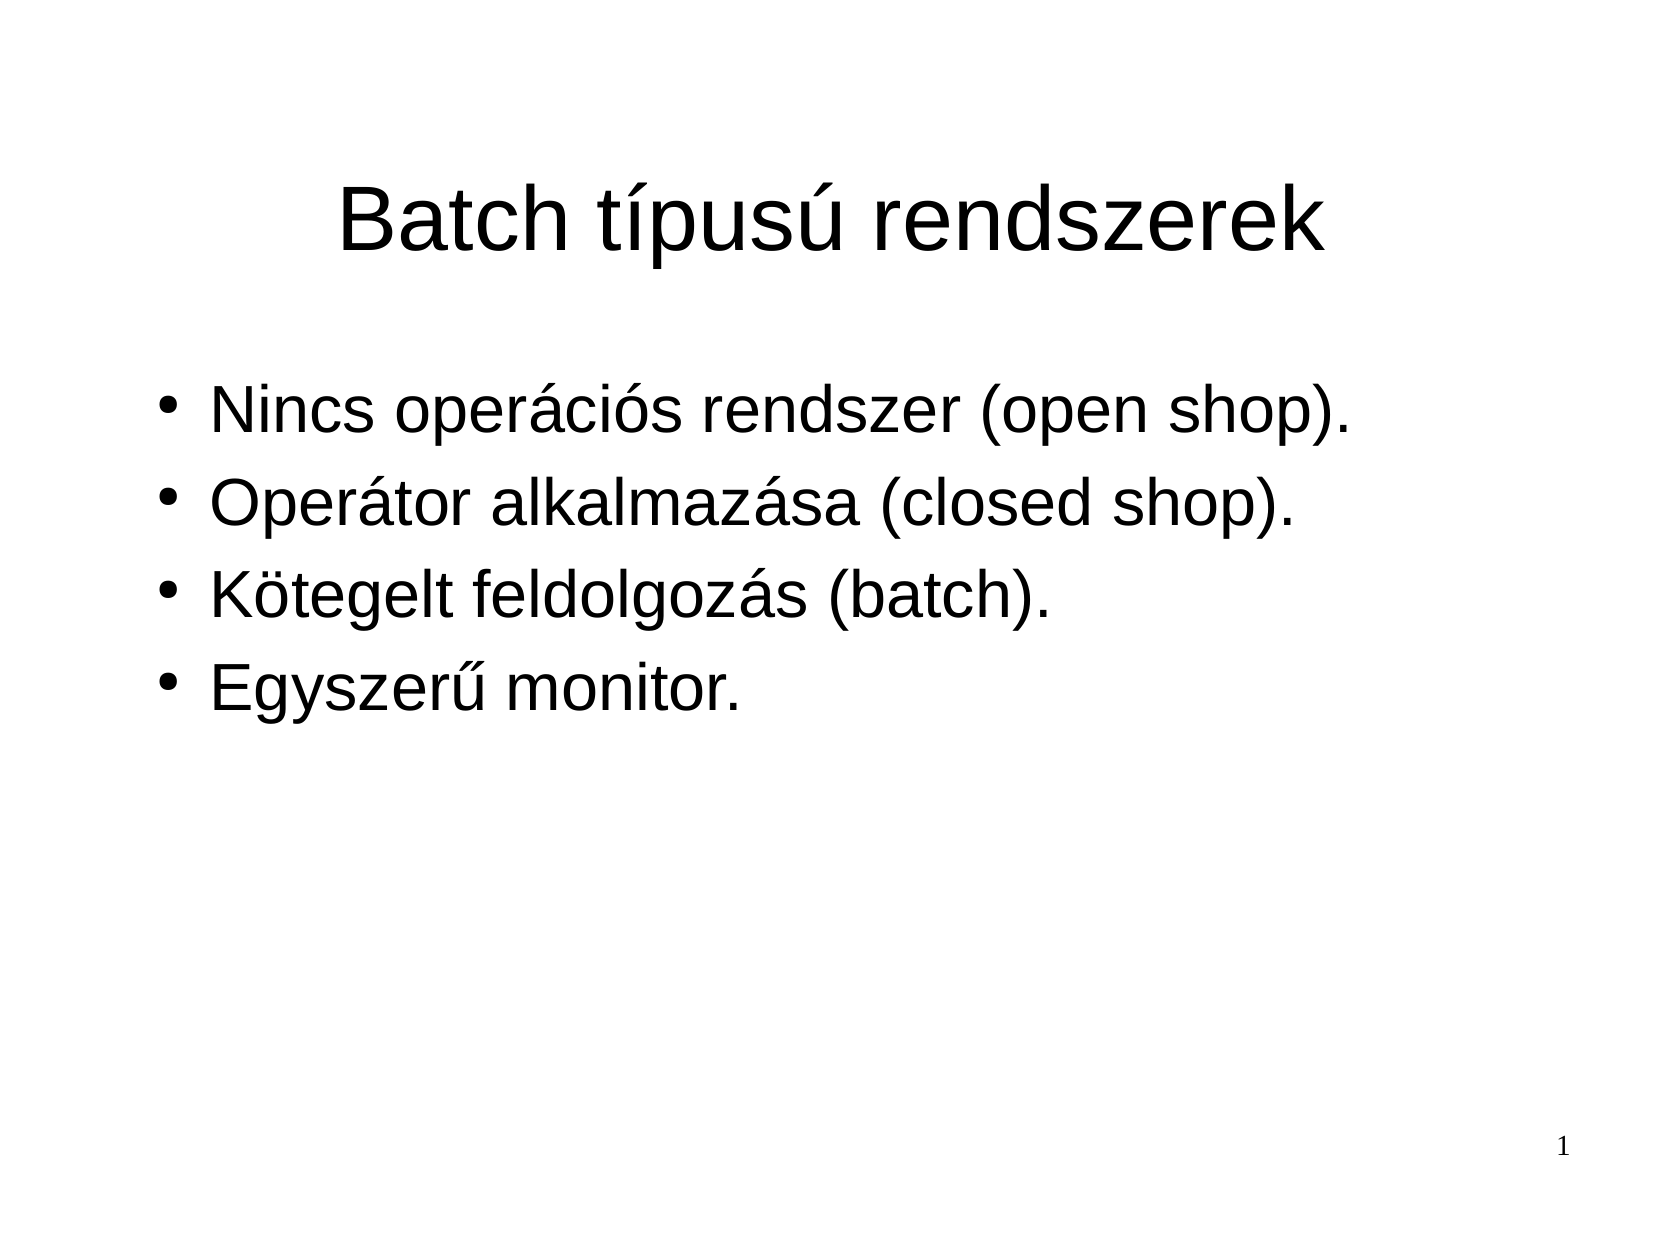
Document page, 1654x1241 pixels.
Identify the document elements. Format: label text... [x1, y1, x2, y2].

title Batch típusú rendszerek [124, 110, 1530, 317]
list Nincs operációs rendszer (open shop). Operátor alkalmazása (closed shop). Kötegelt feldolgozás (batch). Egyszerű monitor. [124, 358, 1530, 1103]
